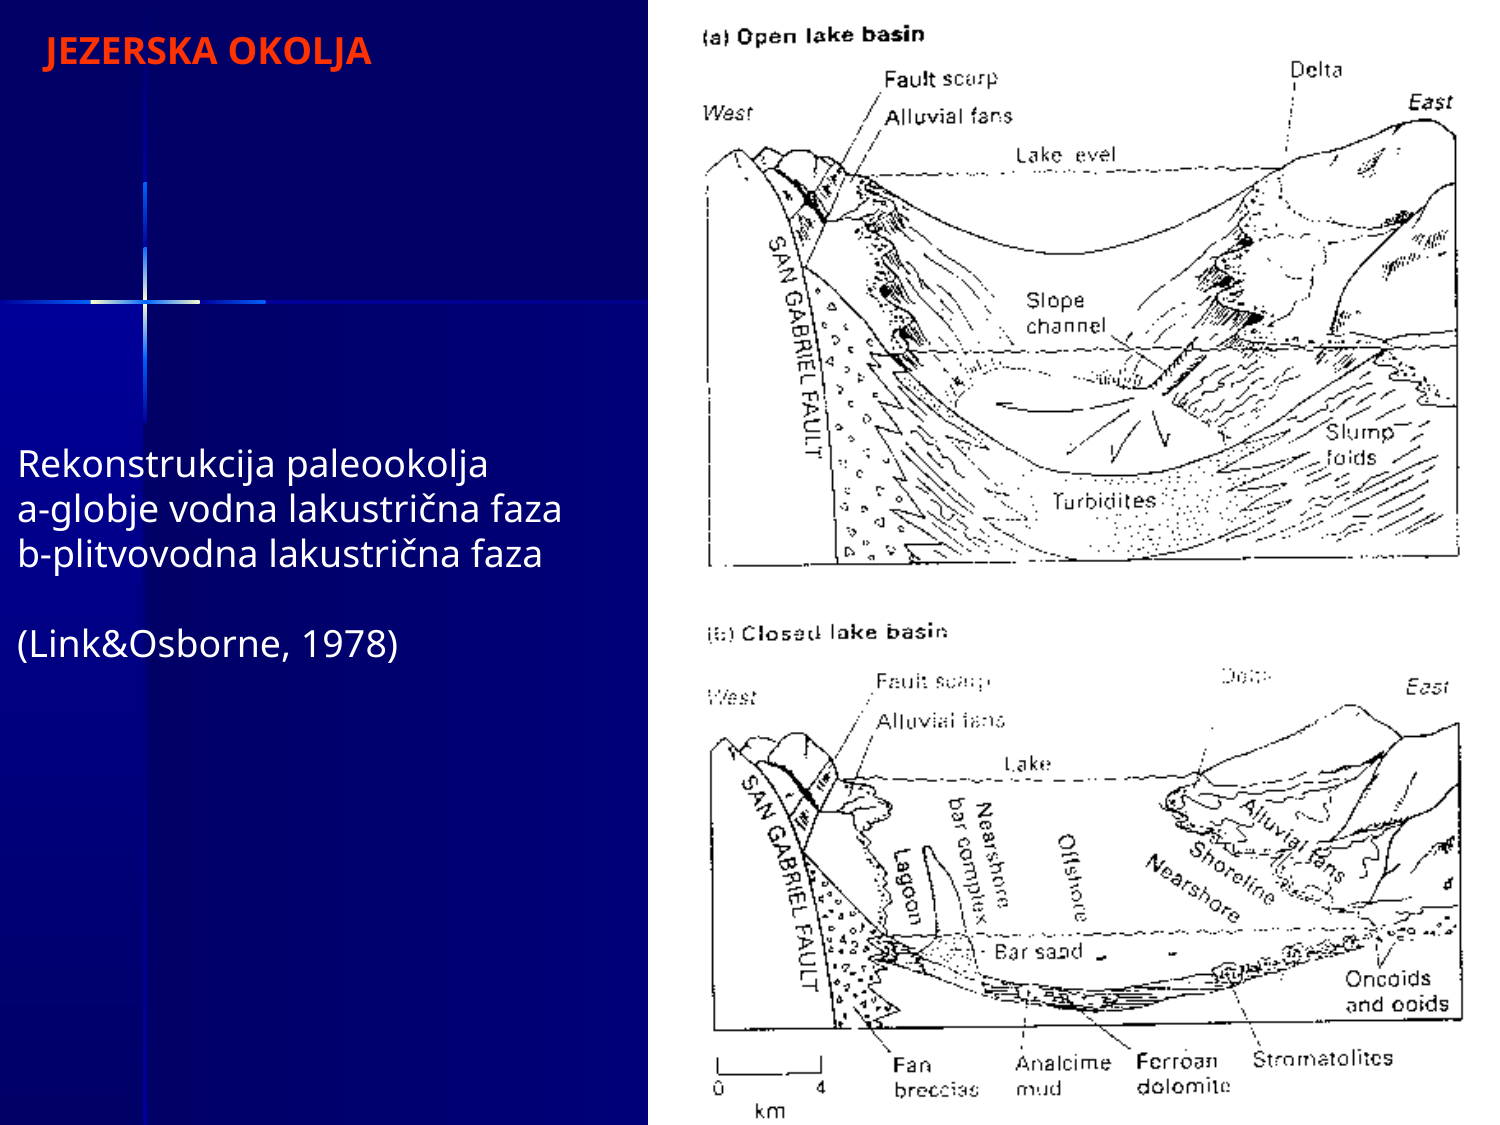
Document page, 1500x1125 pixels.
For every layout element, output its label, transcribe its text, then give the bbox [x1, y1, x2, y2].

text_box JEZERSKA OKOLJA [30, 18, 388, 80]
text_box Rekonstrukcija paleookolja a-globje vodna lakustrična faza b-plitvovodna lakustrična faza (Link&Osborne, 1978) [2, 432, 579, 673]
picture [648, 0, 1500, 1125]
